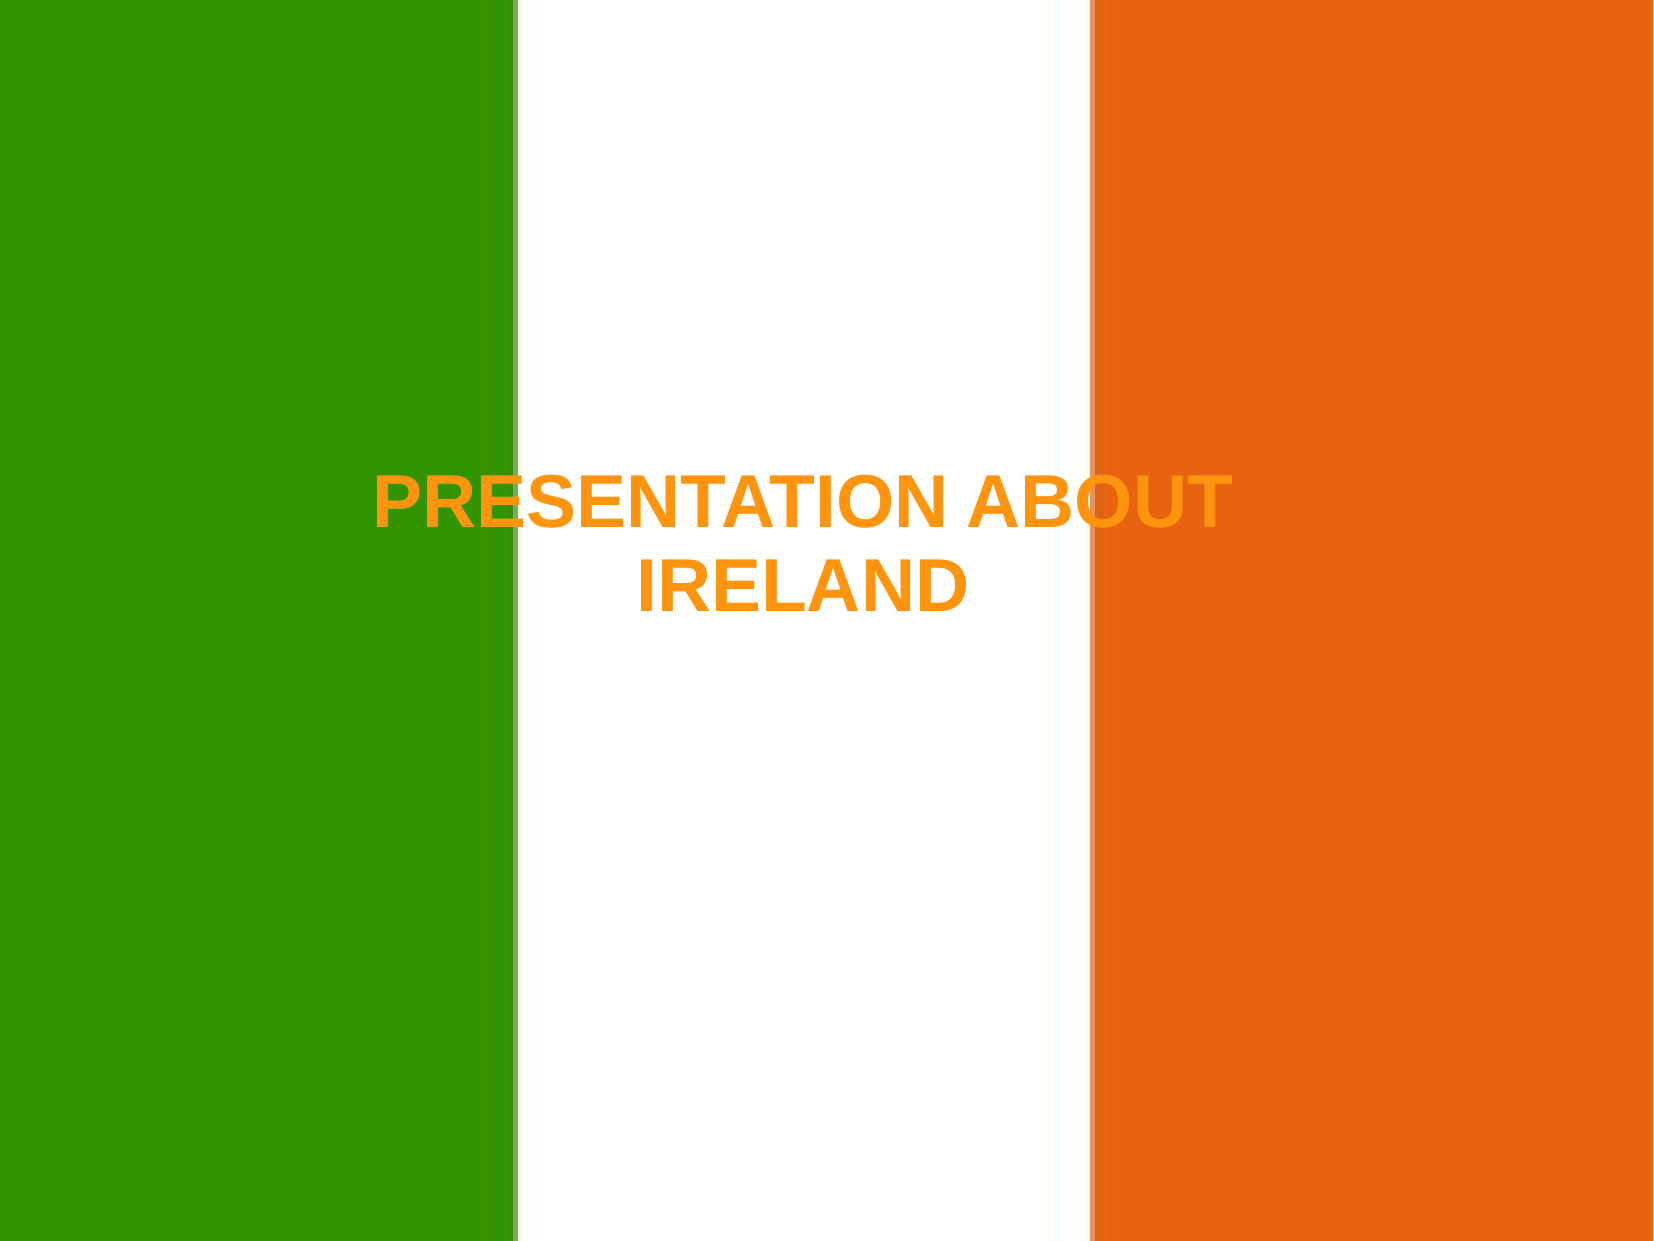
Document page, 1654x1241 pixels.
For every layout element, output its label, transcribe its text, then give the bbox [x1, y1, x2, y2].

text_box PRESENTATION ABOUT IRELAND [295, 401, 1312, 685]
picture [0, 0, 1654, 1241]
